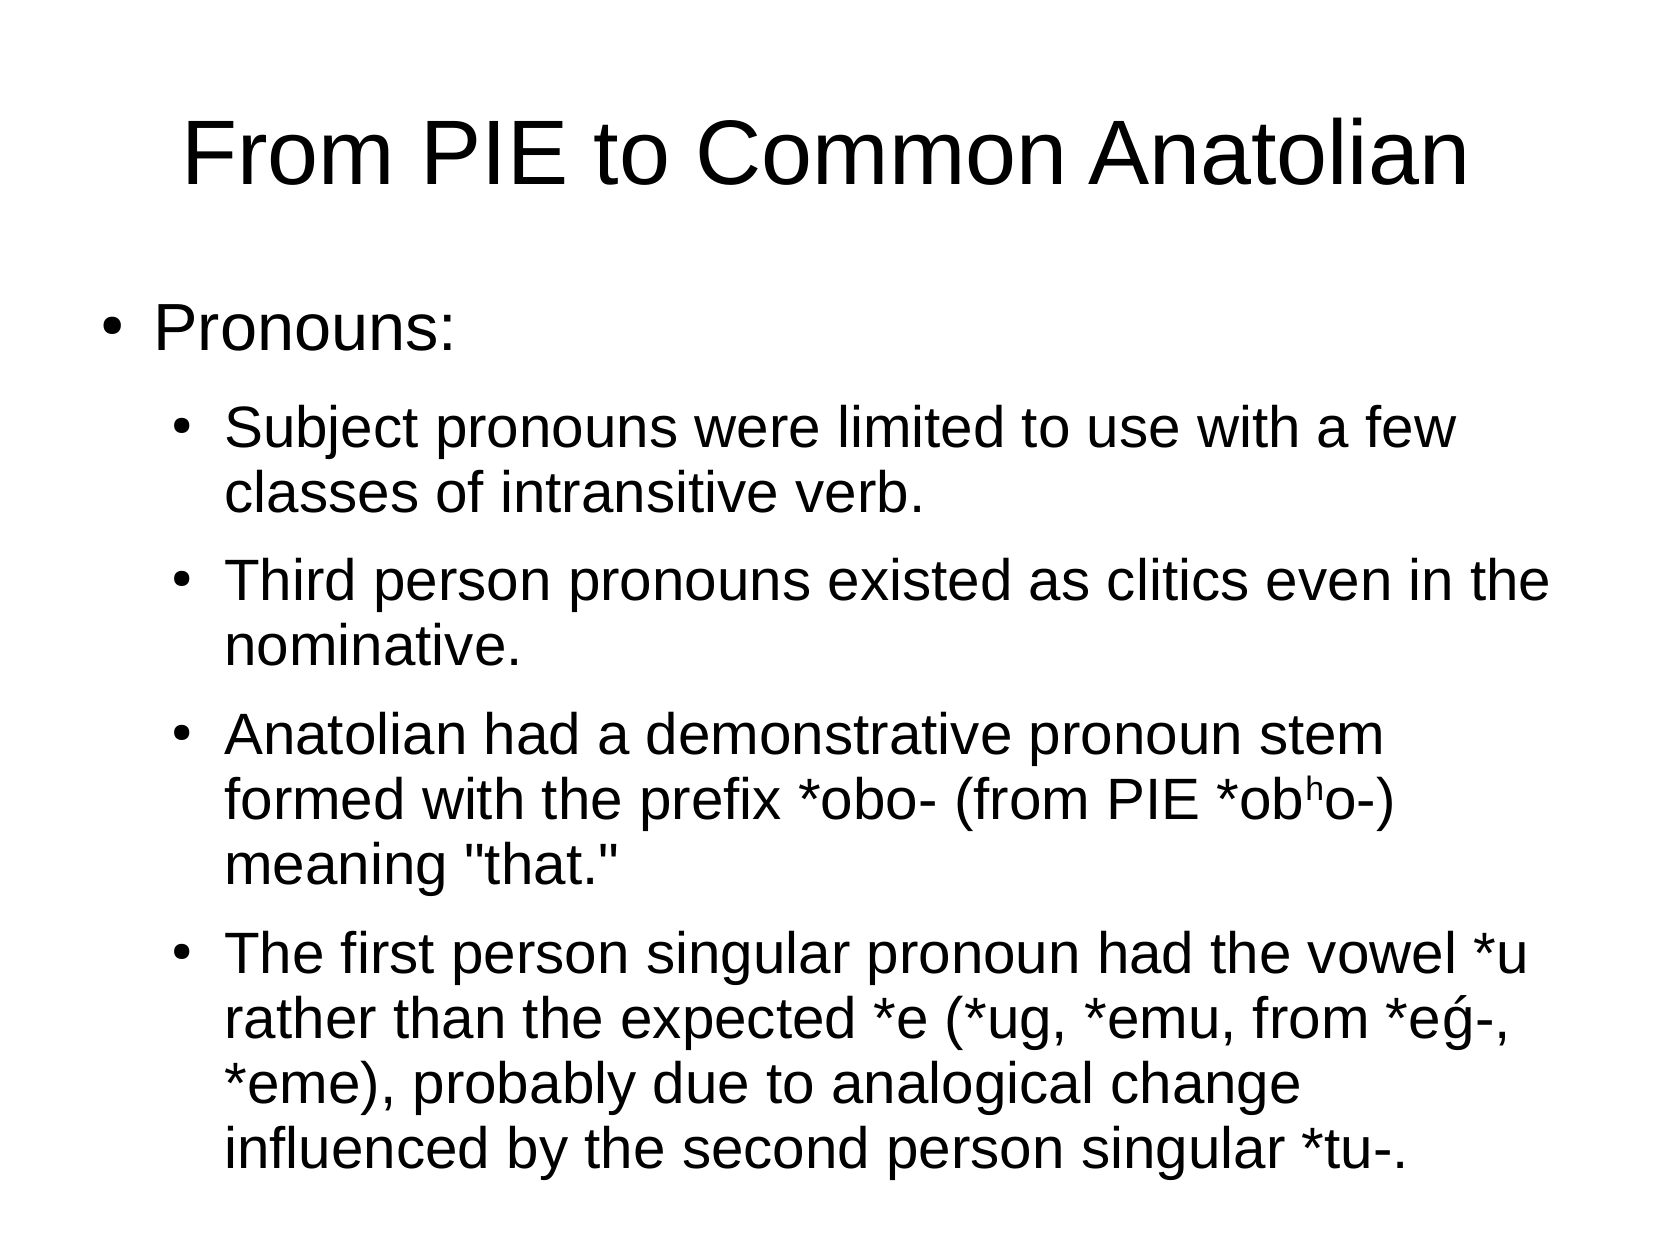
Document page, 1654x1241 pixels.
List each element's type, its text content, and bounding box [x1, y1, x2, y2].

title From PIE to Common Anatolian [82, 49, 1571, 257]
list Pronouns: Subject pronouns were limited to use with a few classes of intransitive verb. Third person pronouns existed as clitics even in the nominative. Anatolian had a demonstrative pronoun stem formed with the prefix *obo- (from PIE *obho-) meaning "that." The first person singular pronoun had the vowel *u rather than the expected *e (*ug, *emu, from *eǵ-, *eme), probably due to analogical change influenced by the second person singular *tu-. [82, 290, 1571, 1179]
